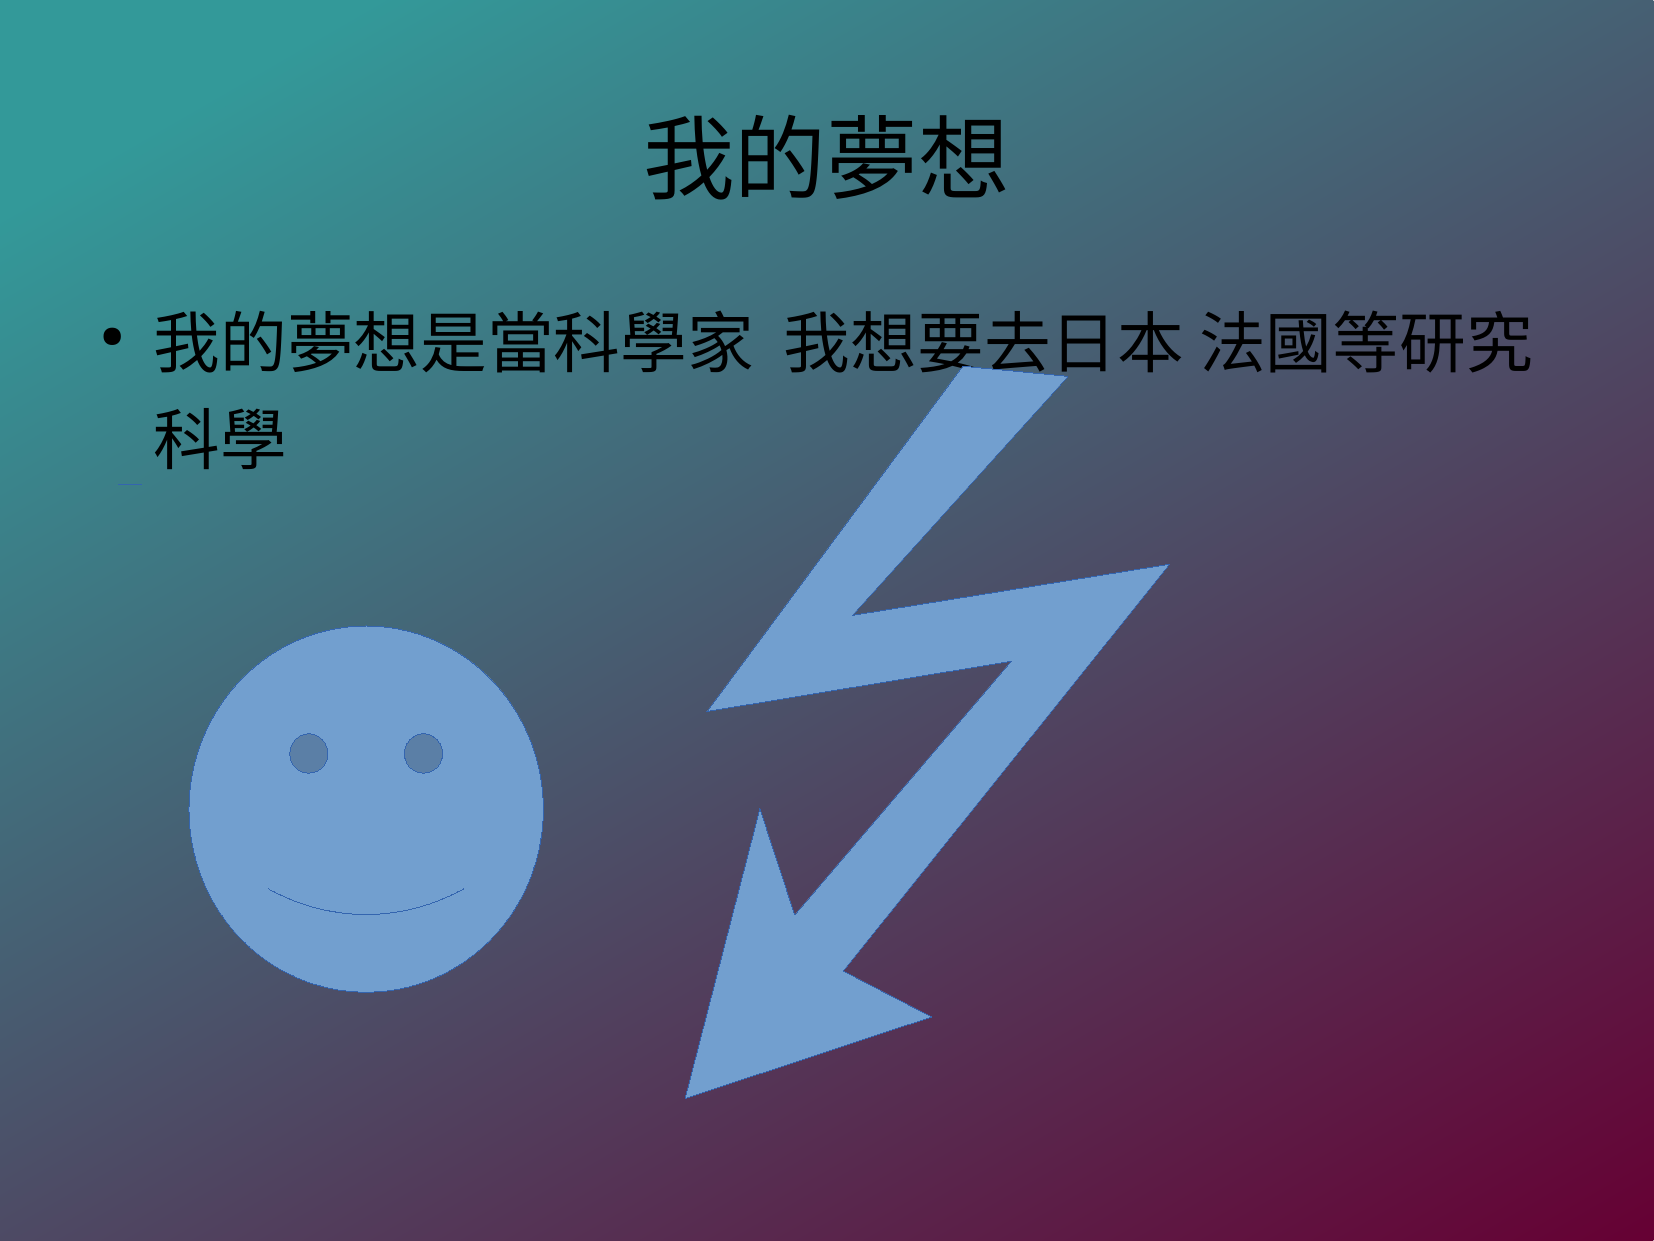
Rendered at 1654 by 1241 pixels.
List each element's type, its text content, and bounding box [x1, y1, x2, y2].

list 我的夢想是當科學家 我想要去日本 法國等研究科學 [82, 290, 1571, 1010]
text_box [188, 625, 544, 993]
title 我的夢想 [82, 49, 1571, 257]
text_box [685, 366, 1170, 1099]
